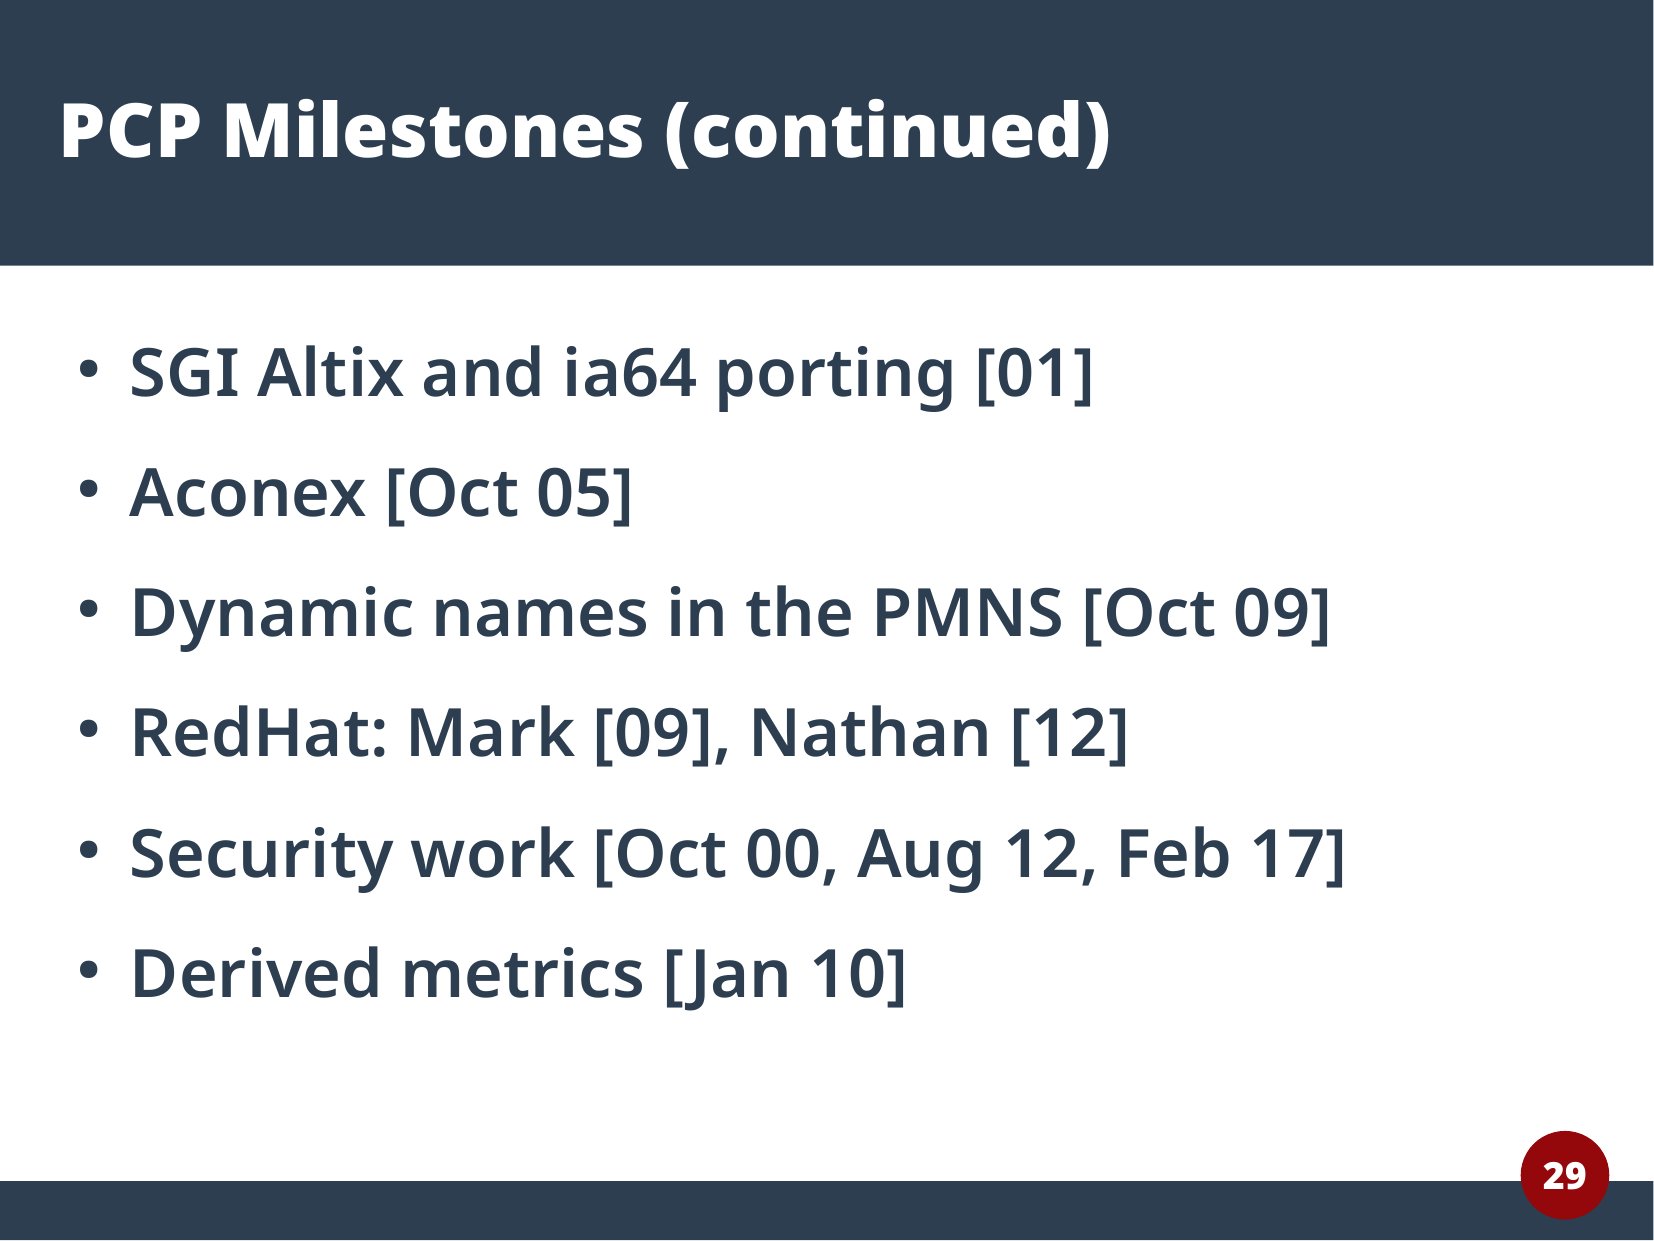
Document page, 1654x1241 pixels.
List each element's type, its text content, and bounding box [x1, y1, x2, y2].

list SGI Altix and ia64 porting [01] Aconex [Oct 05] Dynamic names in the PMNS [Oct 09] RedHat: Mark [09], Nathan [12] Security work [Oct 00, Aug 12, Feb 17] Derived metrics [Jan 10] [59, 324, 1595, 1152]
title PCP Milestones (continued) [59, 49, 1595, 207]
